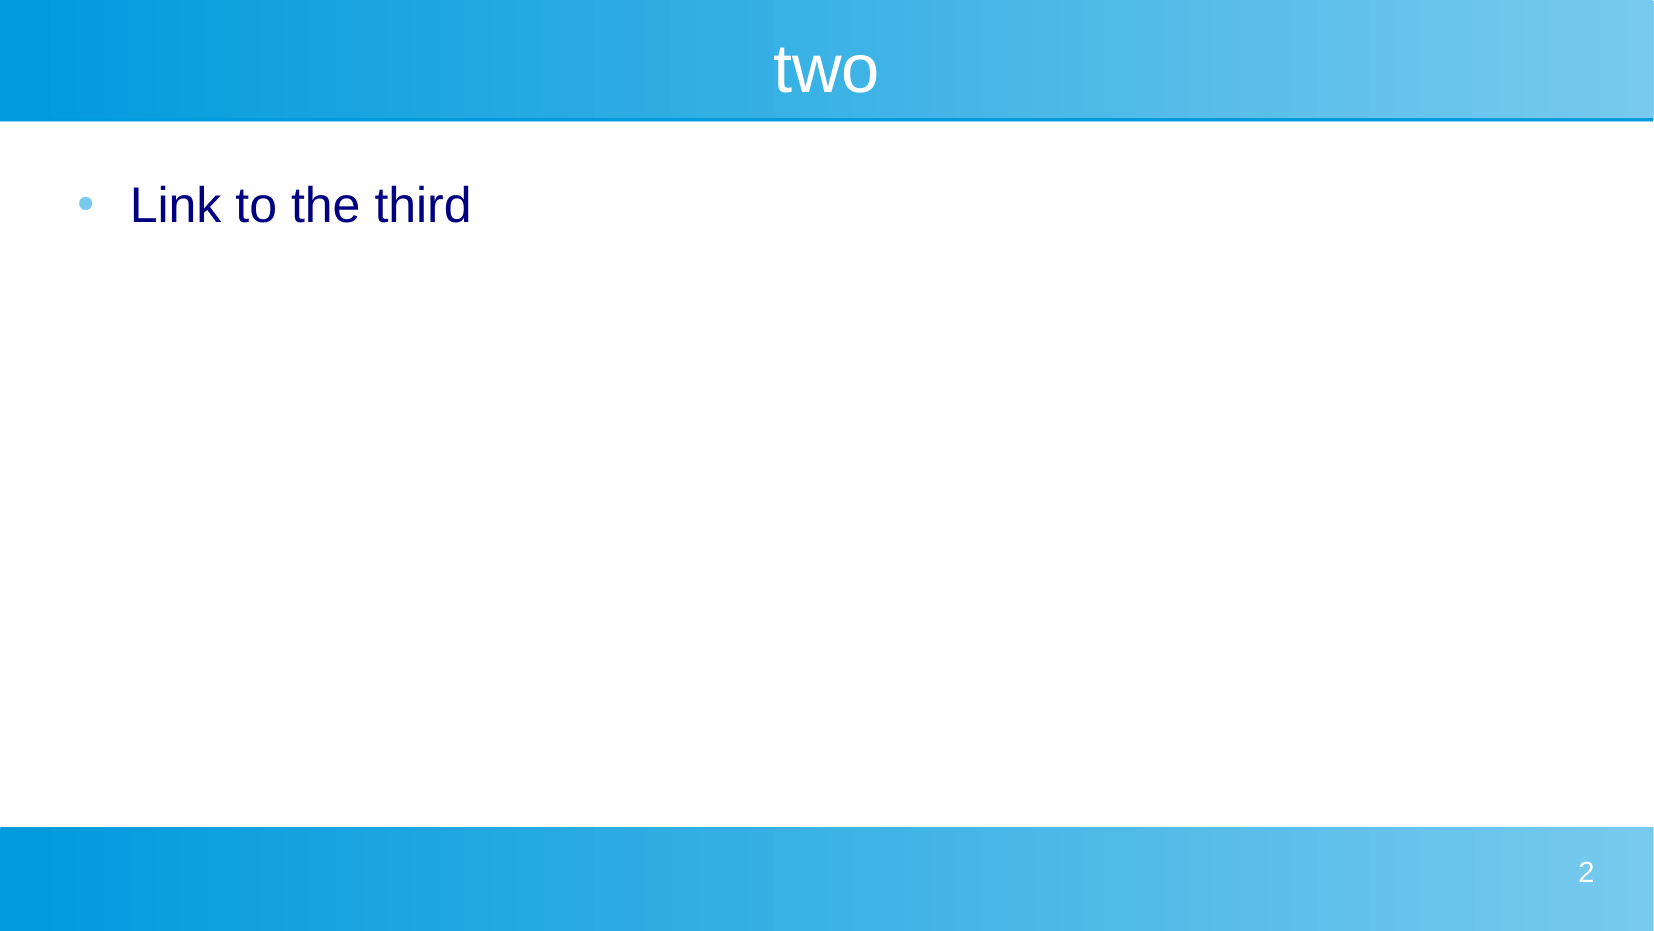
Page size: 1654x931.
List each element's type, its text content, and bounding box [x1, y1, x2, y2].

list Link to the third [59, 177, 1595, 768]
title two [59, 29, 1595, 108]
